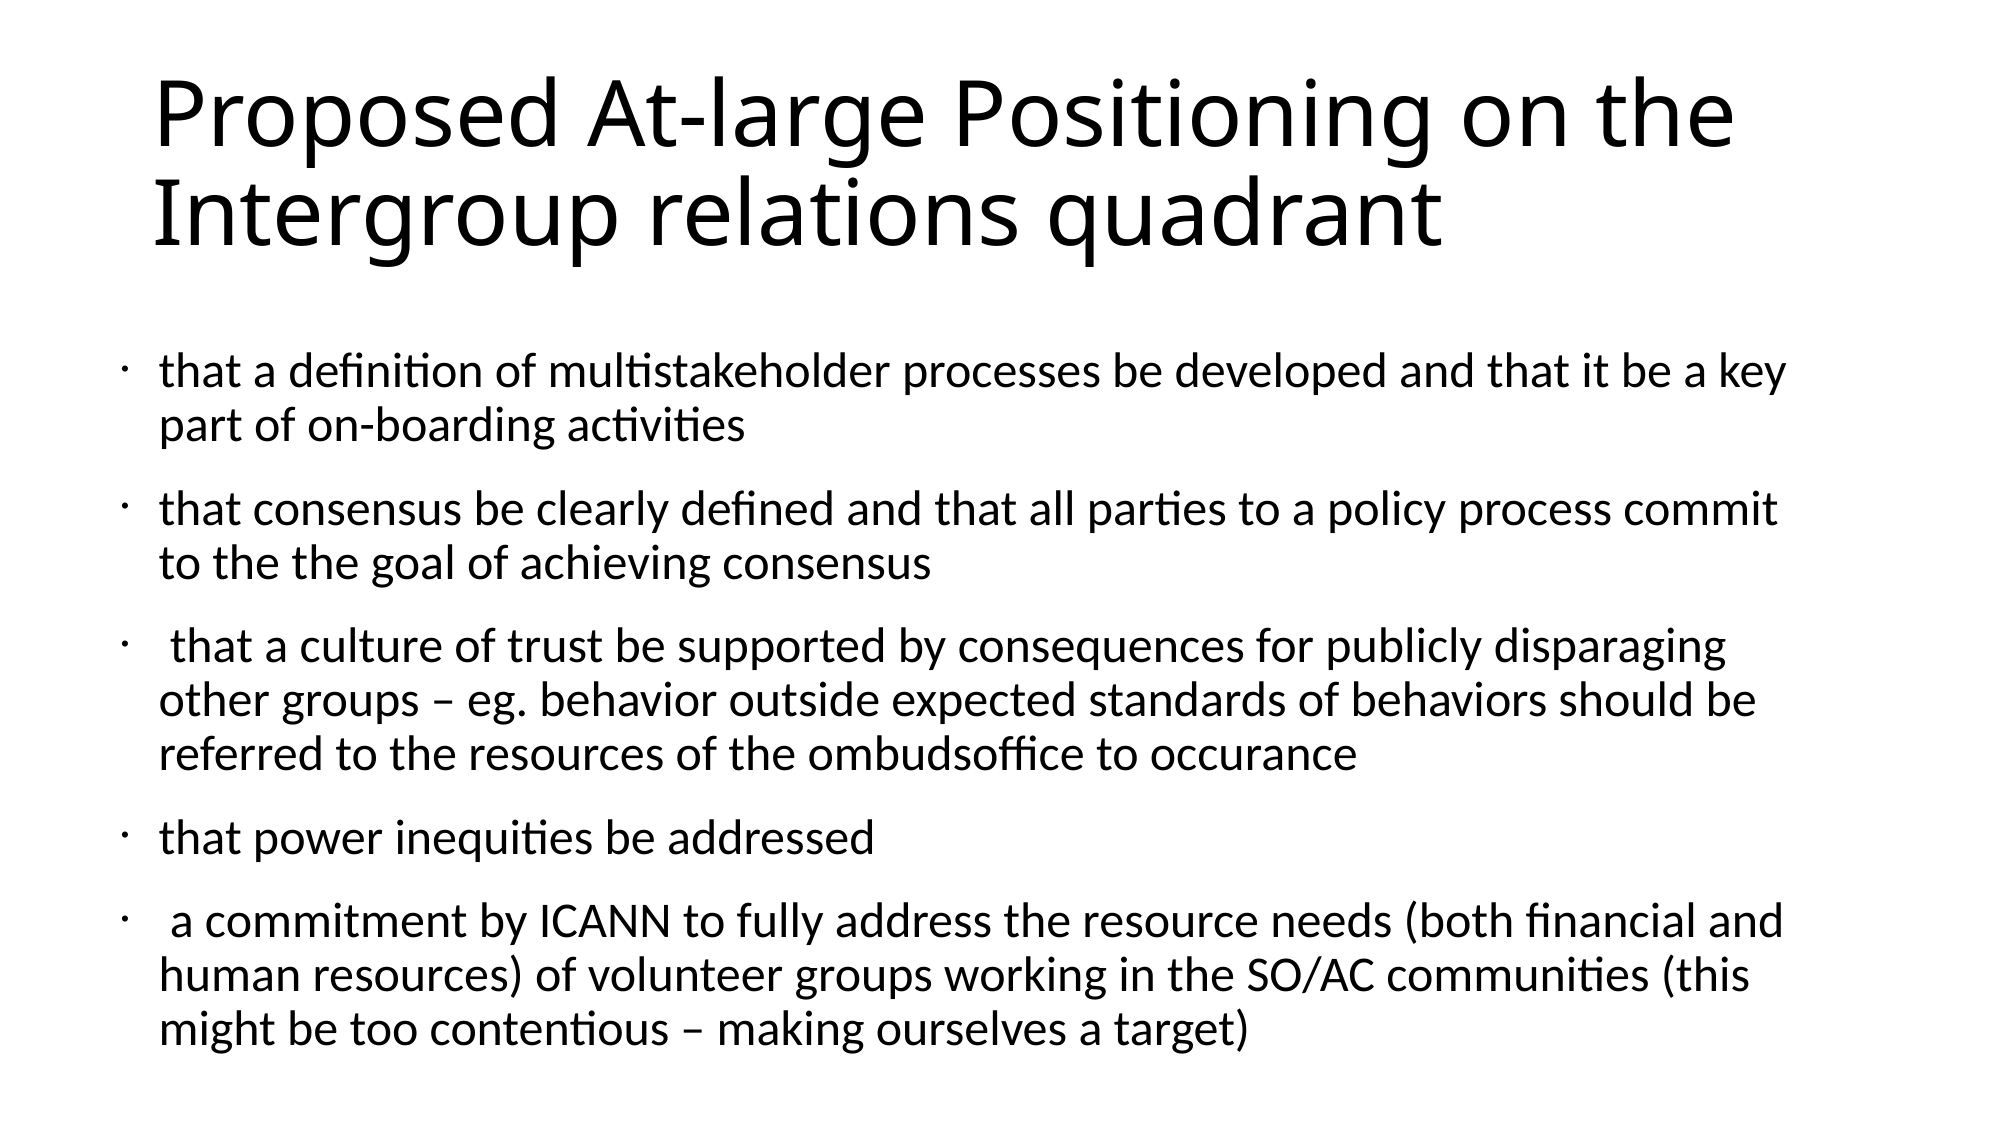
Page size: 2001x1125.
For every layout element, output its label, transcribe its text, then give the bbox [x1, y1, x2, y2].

list that a definition of multistakeholder processes be developed and that it be a key part of on-boarding activities that consensus be clearly defined and that all parties to a policy process commit to the the goal of achieving consensus that a culture of trust be supported by consequences for publicly disparaging other groups – eg. behavior outside expected standards of behaviors should be referred to the resources of the ombudsoffice to occurance that power inequities be addressed a commitment by ICANN to fully address the resource needs (both financial and human resources) of volunteer groups working in the SO/AC communities (this might be too contentious – making ourselves a target) [106, 337, 1832, 1052]
title Proposed At-large Positioning on the Intergroup relations quadrant [137, 59, 1863, 278]
